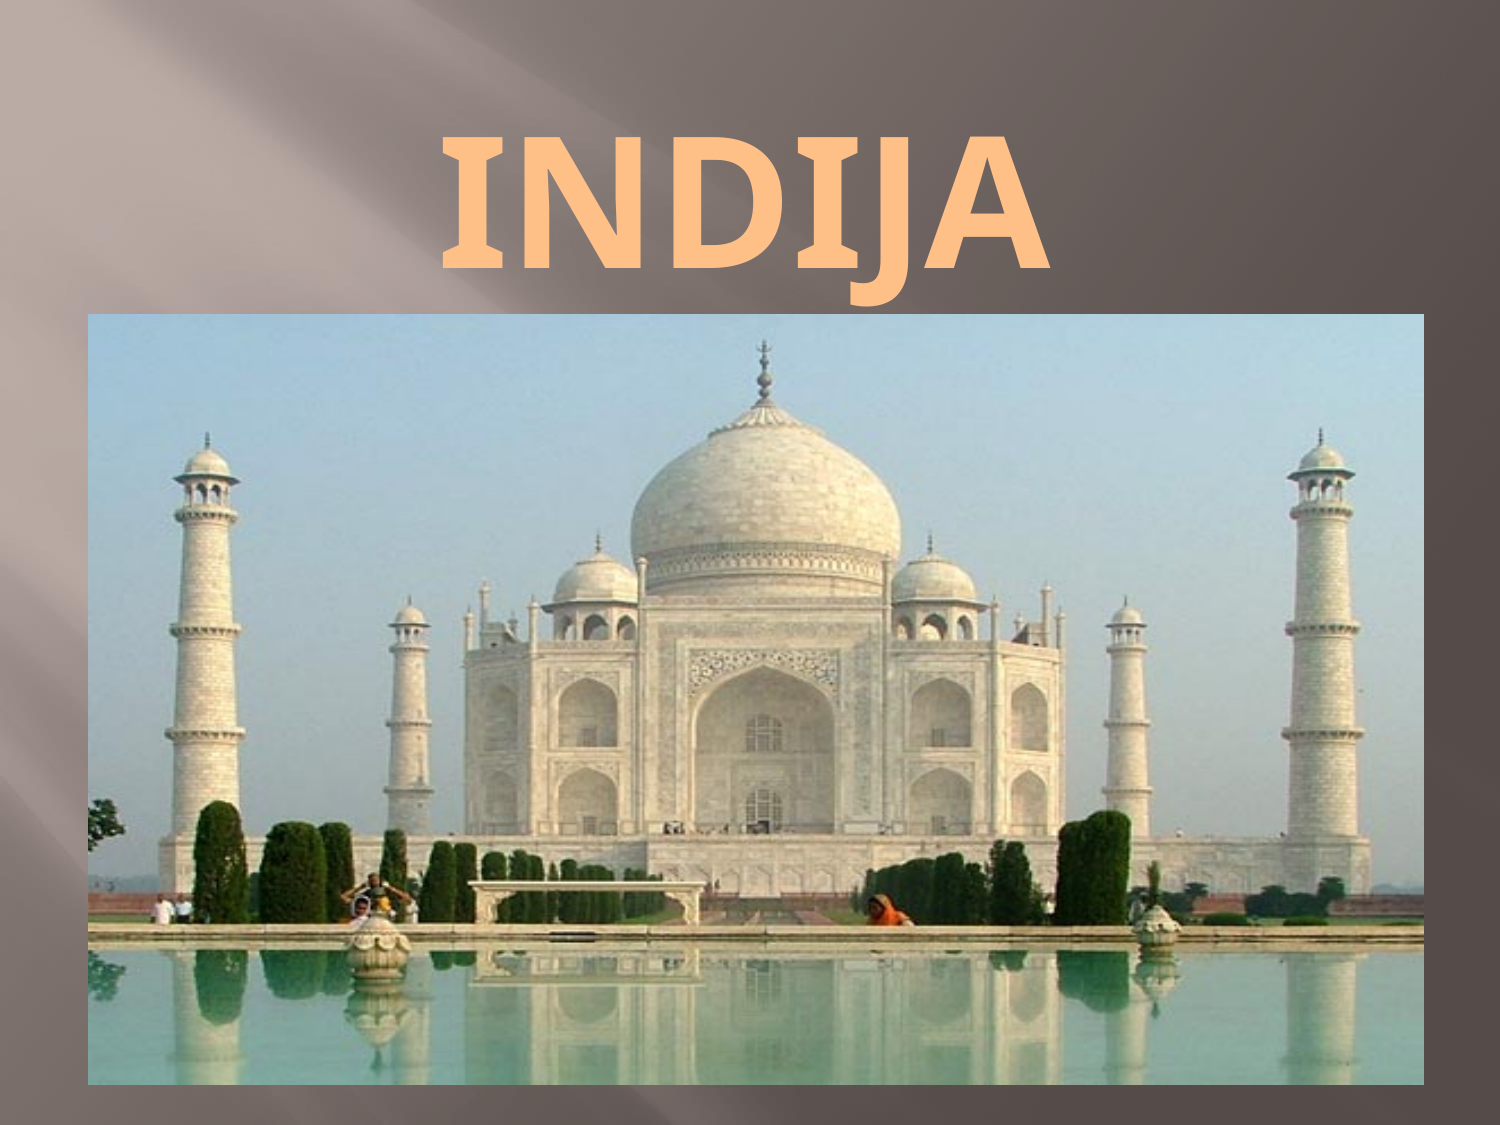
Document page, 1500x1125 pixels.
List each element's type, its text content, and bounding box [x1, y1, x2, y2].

title INDIJA [69, 224, 1420, 525]
picture [0, 0, 1500, 1125]
